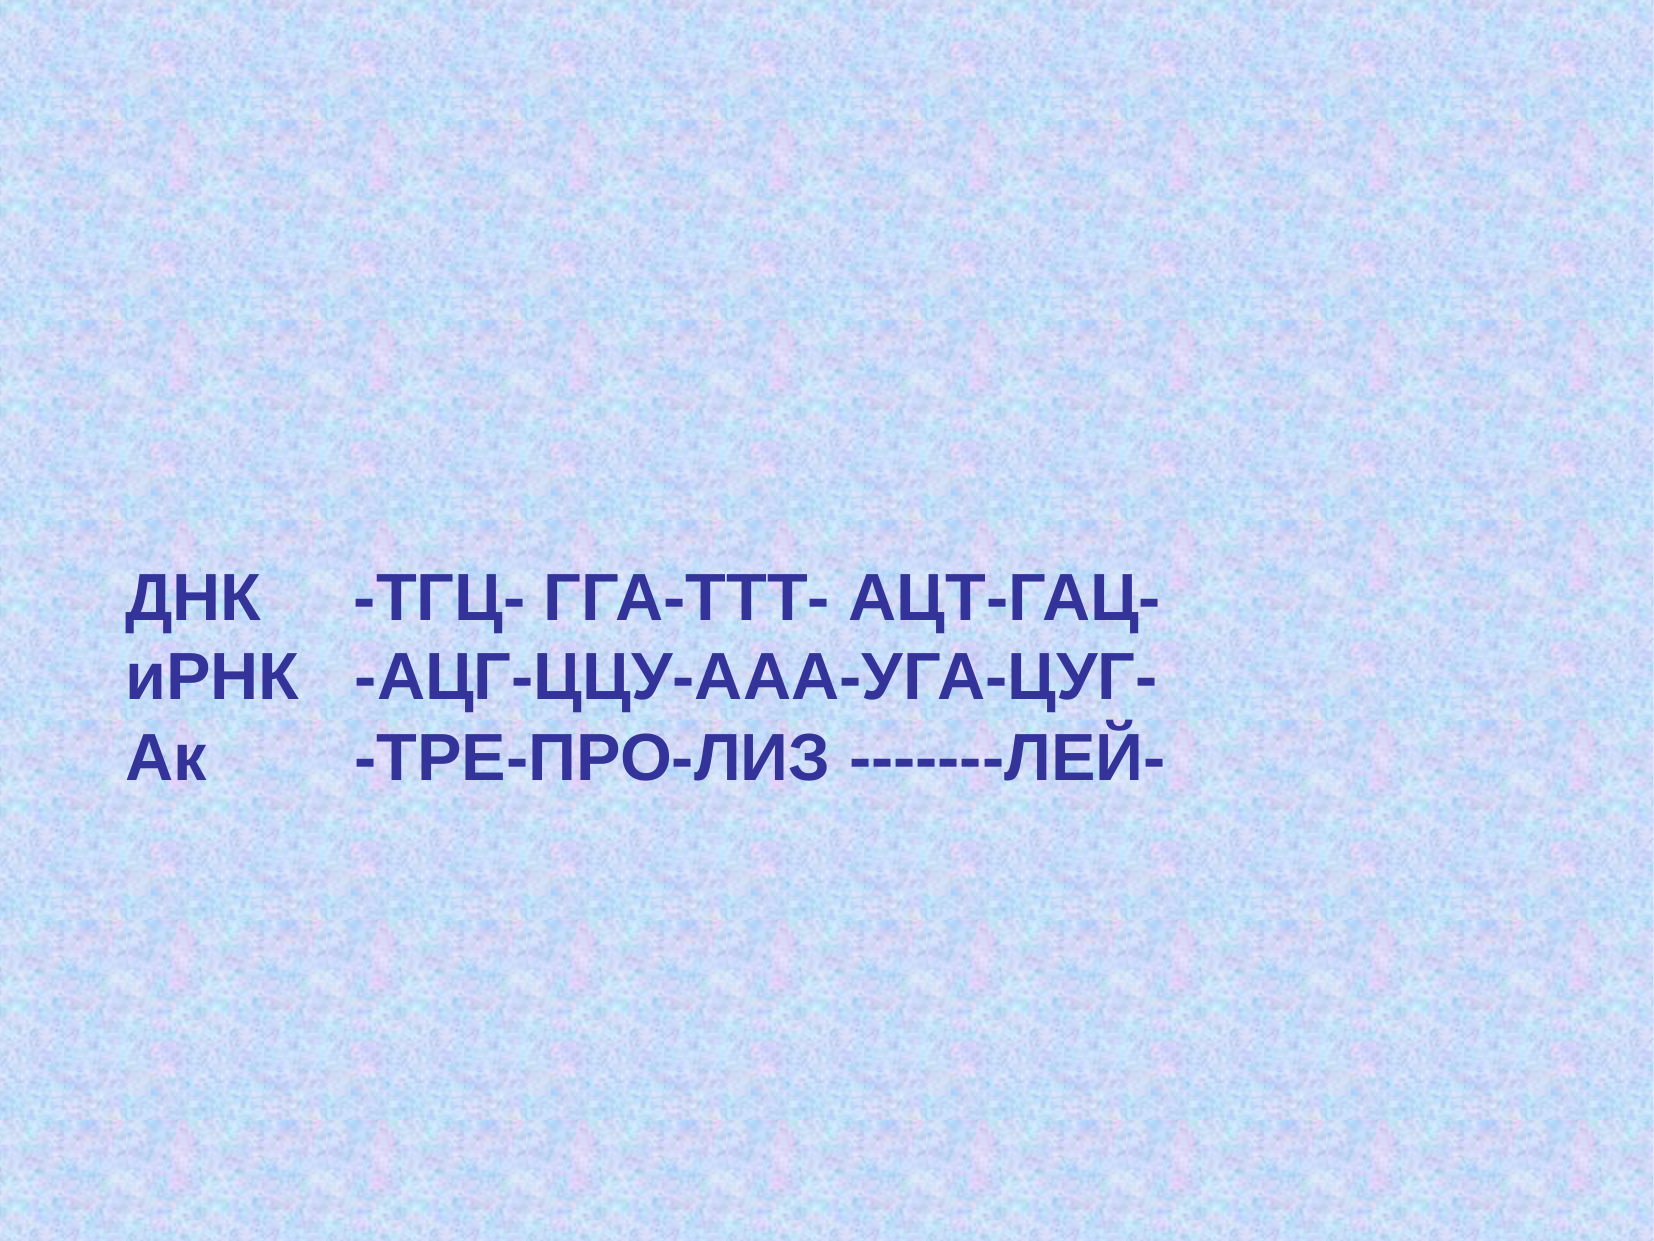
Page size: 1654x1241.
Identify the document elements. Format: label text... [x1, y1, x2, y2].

text_box ДНК -ТГЦ- ГГА-ТТТ- АЦТ-ГАЦ- иРНК -АЦГ-ЦЦУ-ААА-УГА-ЦУГ- Ак -ТРЕ-ПРО-ЛИЗ -------ЛЕЙ- [110, 465, 1543, 881]
picture [0, 0, 1654, 1241]
